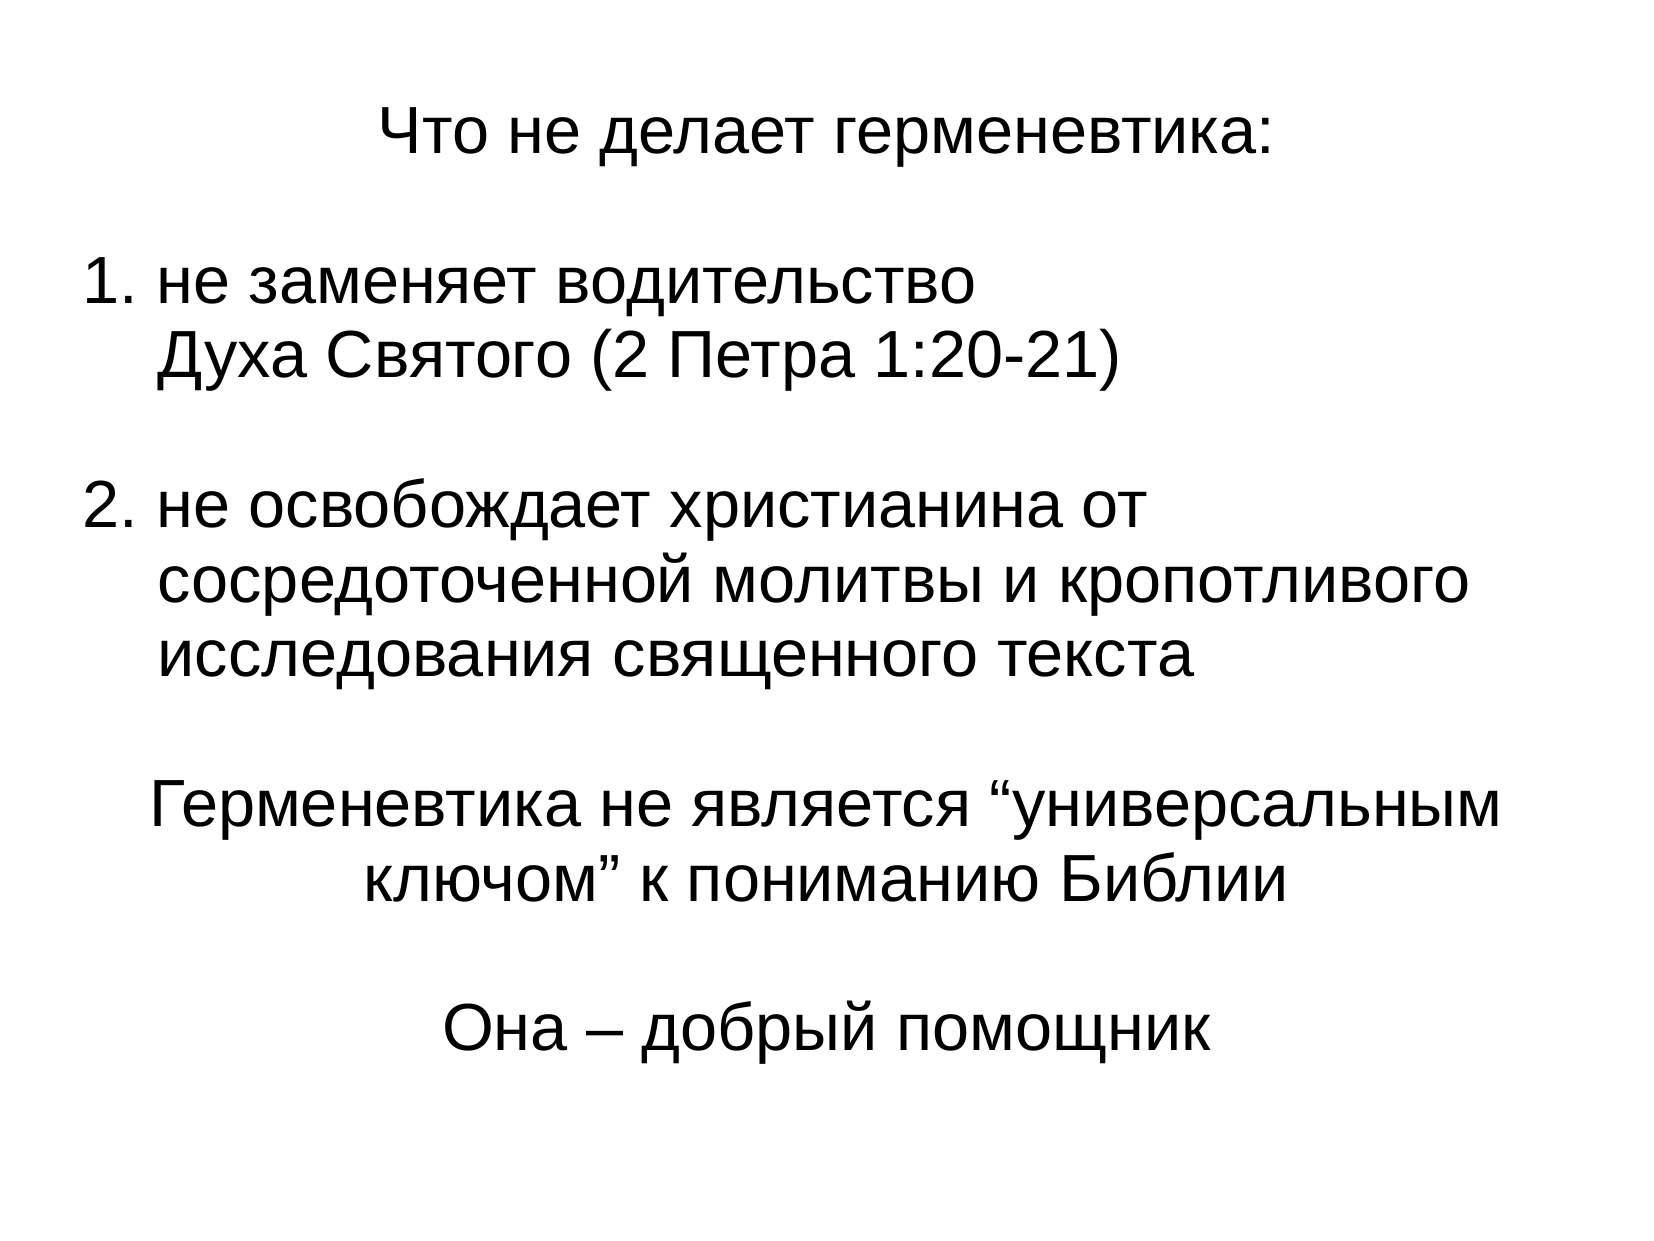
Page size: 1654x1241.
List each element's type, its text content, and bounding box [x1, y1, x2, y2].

subtitle Что не делает герменевтика: 1. не заменяет водительство Духа Святого (2 Петра 1:20-21) 2. не освобождает христианина от сосредоточенной молитвы и кропотливого исследования священного текста Герменевтика не является “универсальным ключом” к пониманию Библии Она – добрый помощник [82, 49, 1571, 1109]
